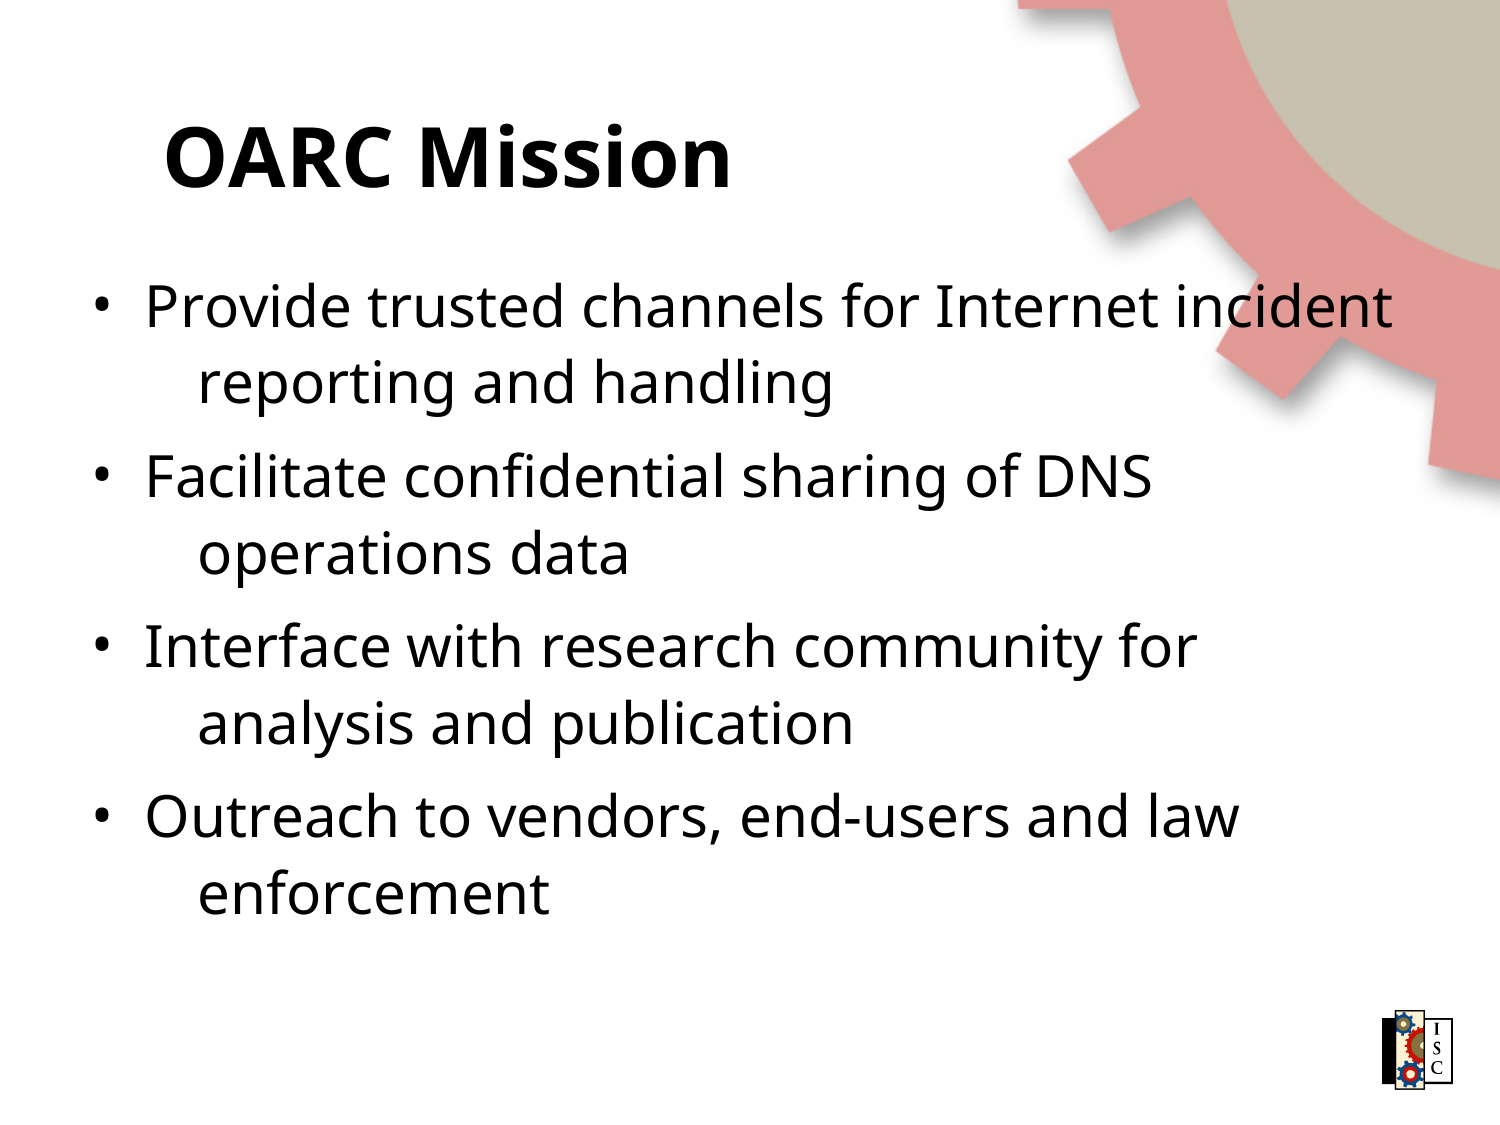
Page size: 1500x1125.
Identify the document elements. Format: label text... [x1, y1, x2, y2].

title OARC Mission [162, 46, 1475, 262]
picture [0, 0, 1500, 1125]
list Provide trusted channels for Internet incident reporting and handling Facilitate confidential sharing of DNS operations data Interface with research community for analysis and publication Outreach to vendors, end-users and law enforcement [91, 265, 1409, 1018]
